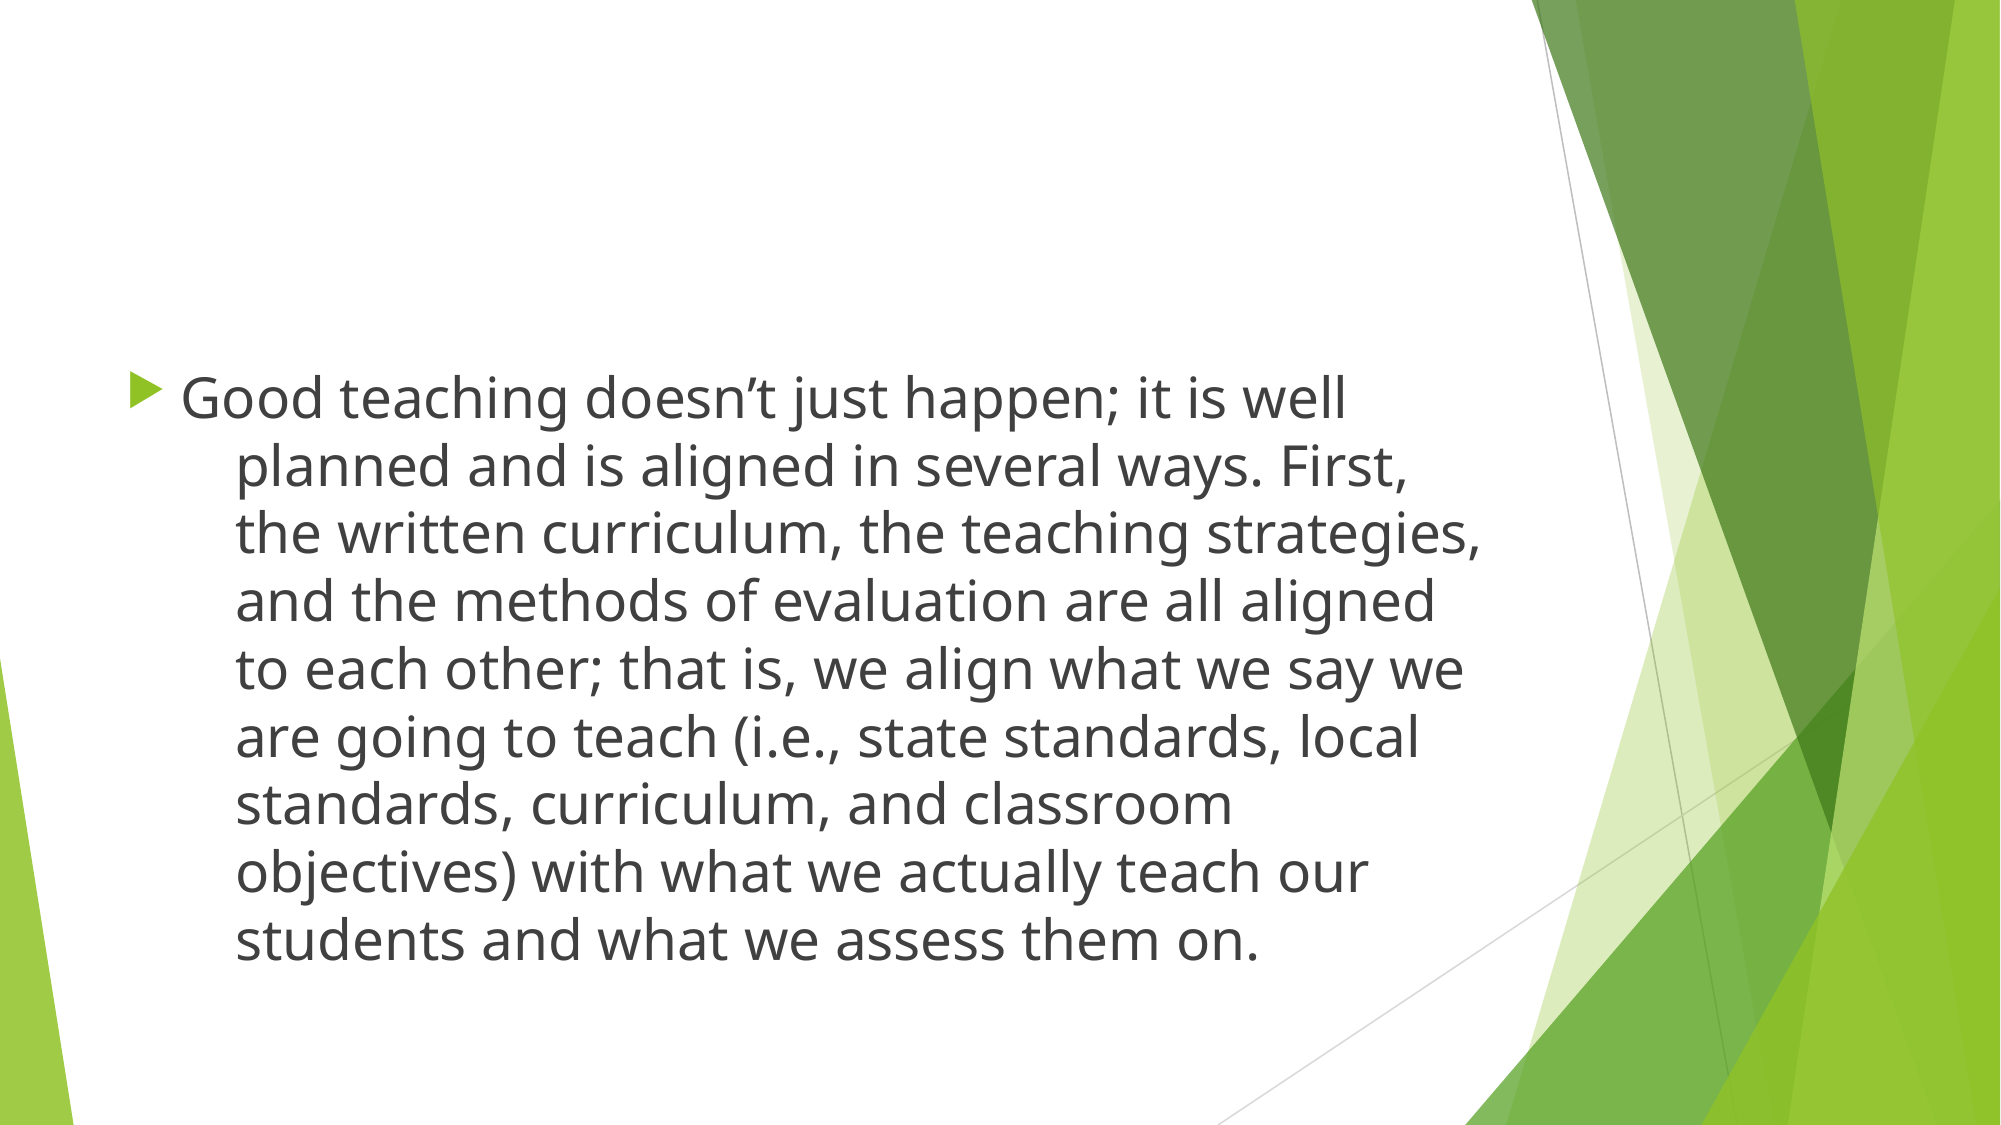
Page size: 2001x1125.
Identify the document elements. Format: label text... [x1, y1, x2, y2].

list Good teaching doesn’t just happen; it is well planned and is aligned in several ways. First, the written curriculum, the teaching strategies, and the methods of evaluation are all aligned to each other; that is, we align what we say we are going to teach (i.e., state standards, local standards, curriculum, and classroom objectives) with what we actually teach our students and what we assess them on. [111, 354, 1522, 992]
